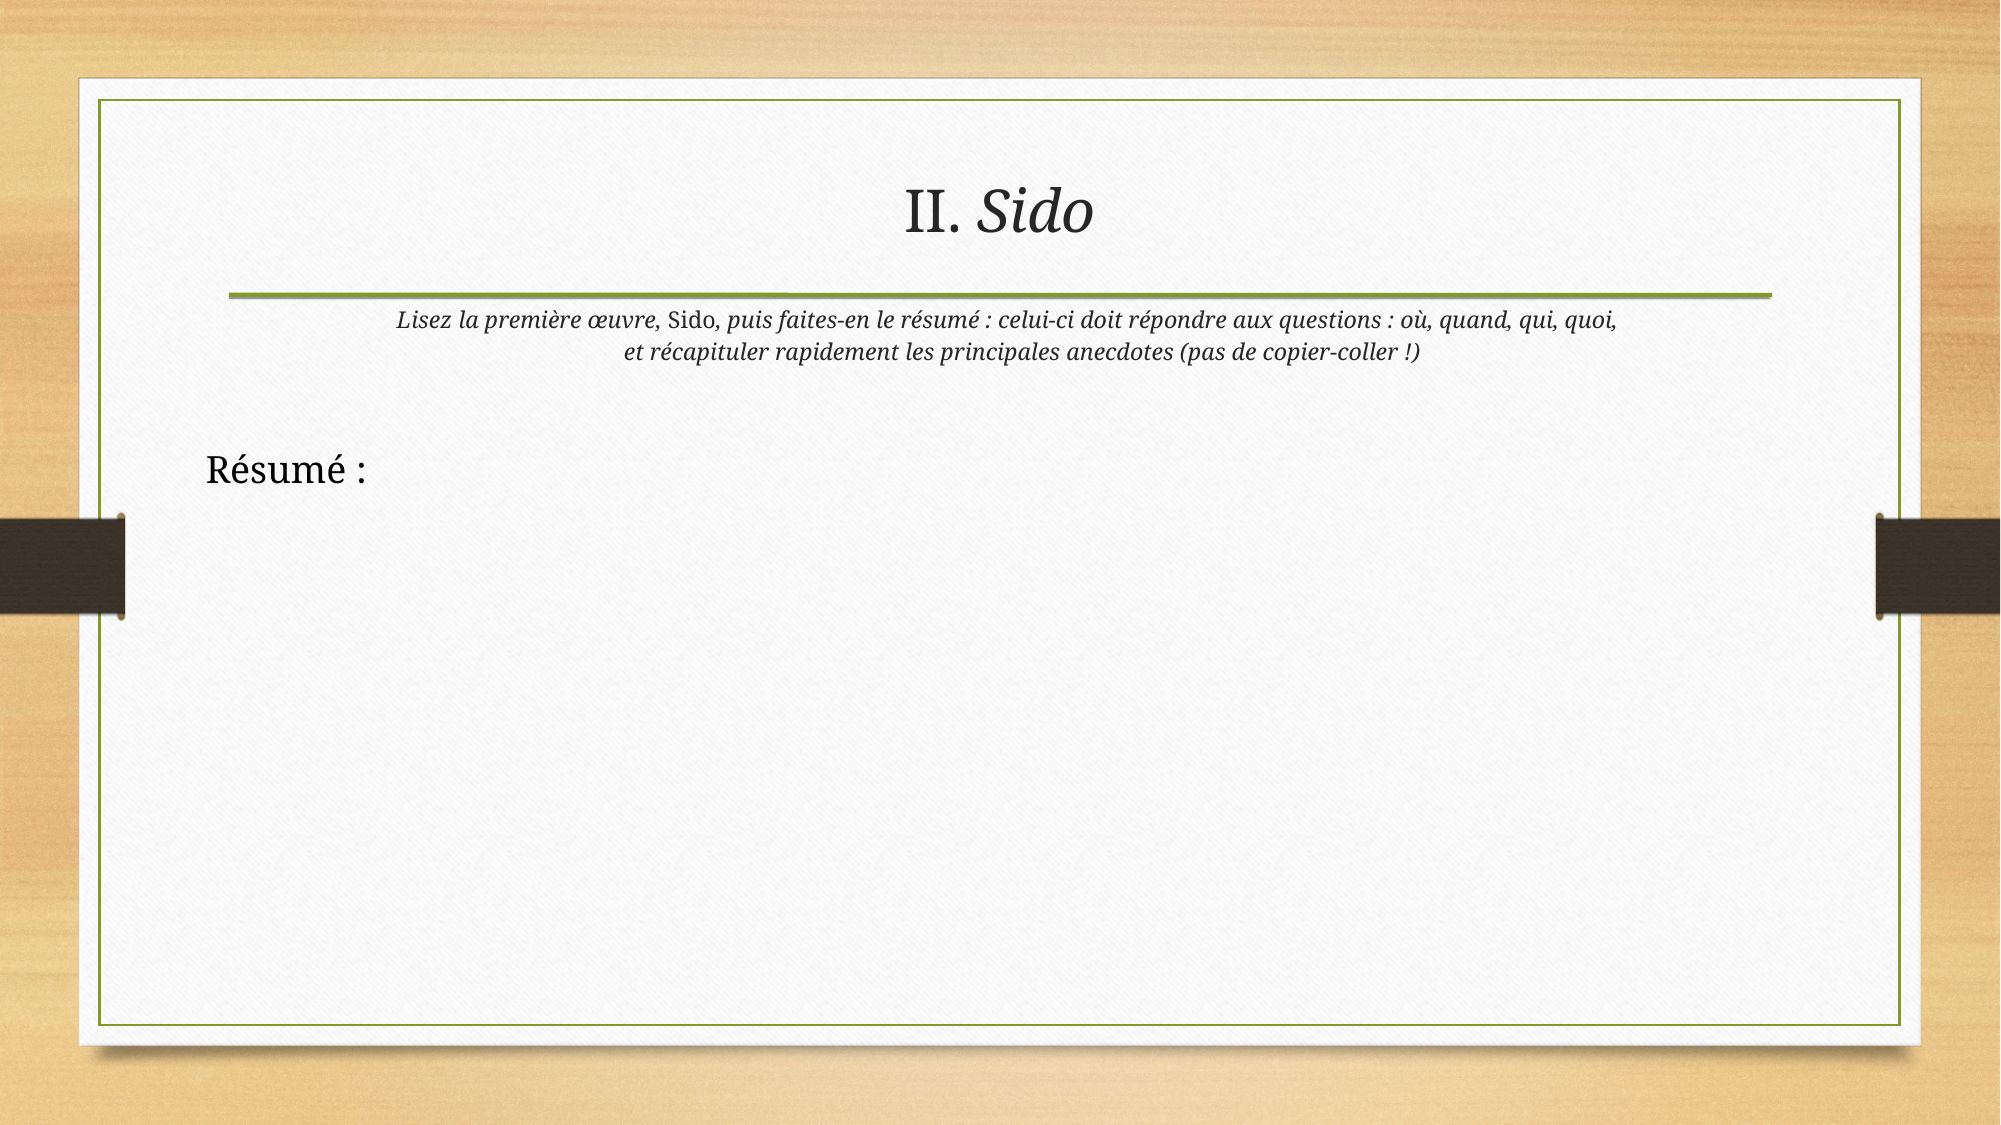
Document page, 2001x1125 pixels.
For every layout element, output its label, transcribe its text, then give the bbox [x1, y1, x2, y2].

list Lisez la première œuvre, Sido, puis faites-en le résumé : celui-ci doit répondre aux questions : où, quand, qui, quoi, et récapituler rapidement les principales anecdotes (pas de copier-coller !) [99, 296, 1899, 376]
title II. Sido [212, 161, 1788, 258]
text_box Résumé : [191, 439, 1805, 499]
